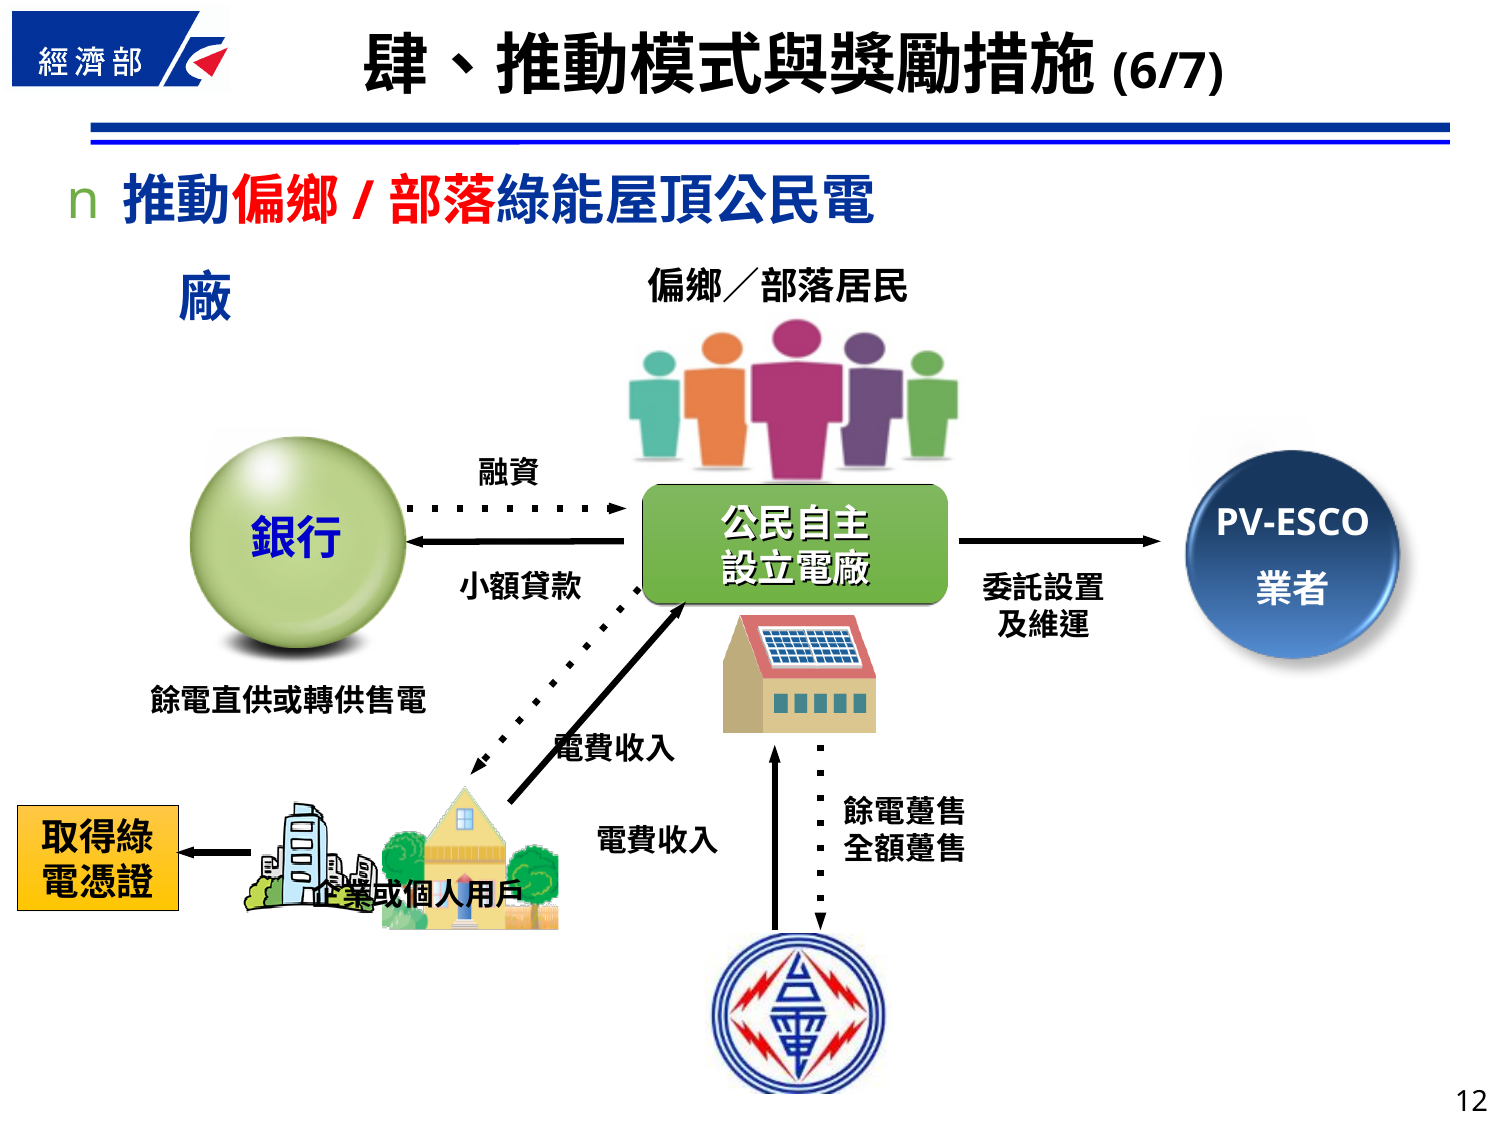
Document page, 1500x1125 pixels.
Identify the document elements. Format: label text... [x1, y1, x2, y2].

text_box 銀行 [188, 430, 405, 642]
picture [187, 427, 347, 560]
text_box 融資 [406, 445, 634, 504]
text_box 肆、推動模式與獎勵措施(6/7) [183, 19, 1404, 116]
text_box 取得綠電憑證 [18, 805, 178, 910]
text_box 委託設置 及維運 [926, 560, 1161, 660]
text_box 企業或個人用戶 [235, 867, 603, 920]
picture [705, 933, 892, 1095]
picture [1171, 416, 1428, 687]
text_box PV-ESCO 業者 [1176, 454, 1410, 657]
text_box [262, 642, 335, 649]
text_box 推動偏鄉/部落綠能屋頂公民電廠 [51, 125, 939, 254]
text_box 餘電躉售 全額躉售 [829, 784, 1128, 843]
text_box 偏鄉／部落居民 [554, 254, 1004, 313]
picture [238, 920, 559, 934]
text_box 小額貸款 [406, 559, 640, 618]
picture [723, 615, 876, 733]
text_box 電費收入 [538, 721, 726, 780]
picture [238, 774, 559, 867]
text_box 公民自主 設立電廠 [642, 483, 948, 604]
text_box 電費收入 [581, 812, 769, 872]
text_box 餘電直供或轉供售電 [134, 673, 543, 732]
picture [626, 313, 964, 494]
picture [189, 562, 406, 665]
